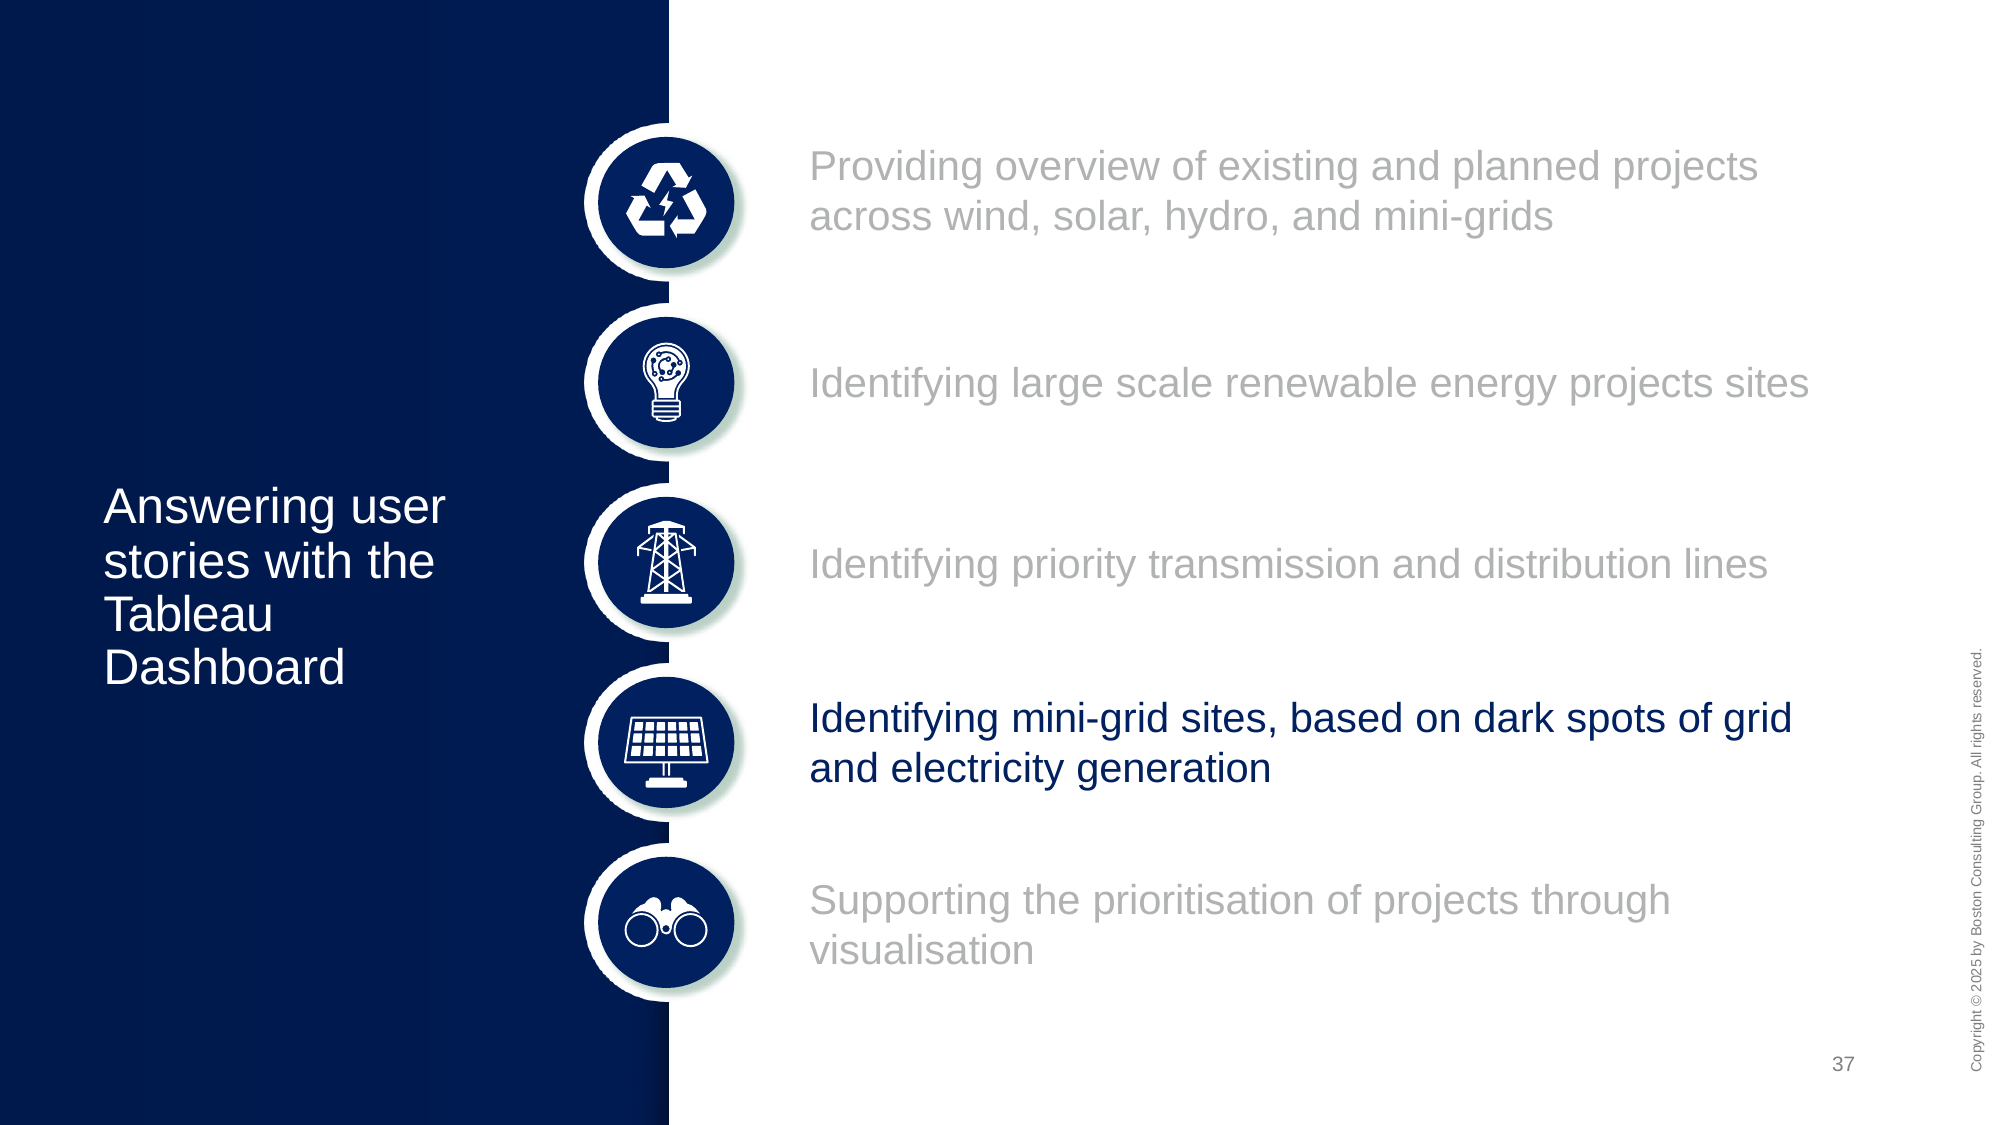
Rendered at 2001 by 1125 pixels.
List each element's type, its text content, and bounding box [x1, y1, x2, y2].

picture [584, 483, 751, 644]
text_box [598, 856, 735, 988]
text_box [598, 316, 735, 449]
text_box [598, 136, 735, 269]
text_box Identifying large scale renewable energy projects sites [809, 356, 1812, 407]
text_box Supporting the prioritisation of projects through visualisation [809, 870, 1812, 974]
text_box Identifying priority transmission and distribution lines [809, 537, 1812, 588]
text_box Answering user stories with the Tableau Dashboard [101, 470, 527, 695]
picture [584, 843, 751, 1004]
text_box [598, 496, 735, 629]
text_box Providing overview of existing and planned projects across wind, solar, hydro, and mini-grids [809, 138, 1812, 240]
picture [584, 303, 751, 464]
picture [584, 663, 751, 824]
text_box [598, 676, 735, 809]
picture [584, 123, 751, 284]
text_box Identifying mini-grid sites, based on dark spots of grid and electricity generation [809, 690, 1812, 794]
